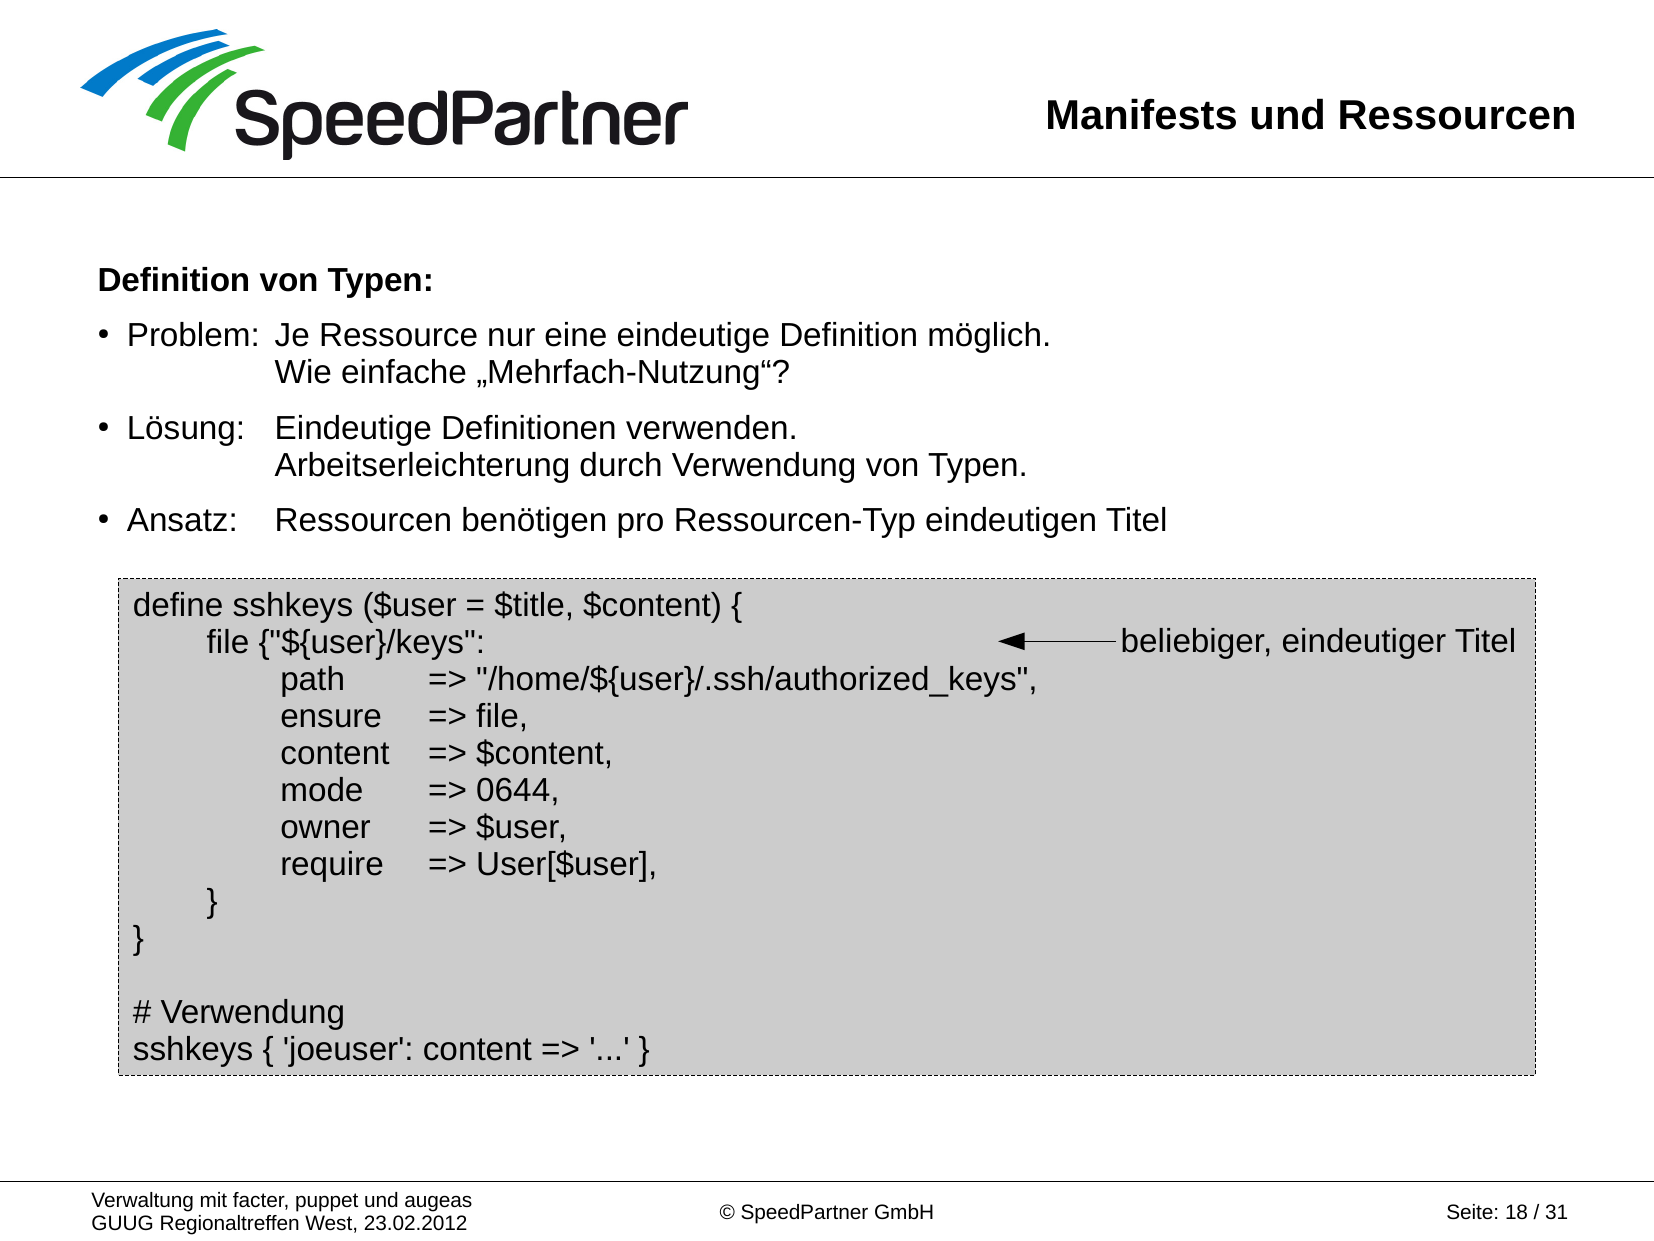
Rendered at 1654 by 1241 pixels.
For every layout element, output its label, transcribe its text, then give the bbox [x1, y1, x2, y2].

text_box define sshkeys ($user = $title, $content) { file {"${user}/keys": path => "/home/${user}/.ssh/authorized_keys", ensure => file, content => $content, mode => 0644, owner => $user, require => User[$user], } } # Verwendung sshkeys { 'joeuser': content => '...' } [118, 578, 1536, 1076]
title Manifests und Ressourcen [590, 70, 1577, 160]
text_box beliebiger, eindeutiger Titel [1105, 615, 1536, 668]
text_box Definition von Typen: Problem: Je Ressource nur eine eindeutige Definition möglich. Wie einfache „Mehrfach-Nutzung“? Lösung: Eindeutige Definitionen verwenden. Arbeitserleichterung durch Verwendung von Typen. Ansatz: Ressourcen benötigen pro Ressourcen-Typ eindeutigen Titel [82, 253, 1565, 1177]
picture [80, 29, 688, 160]
